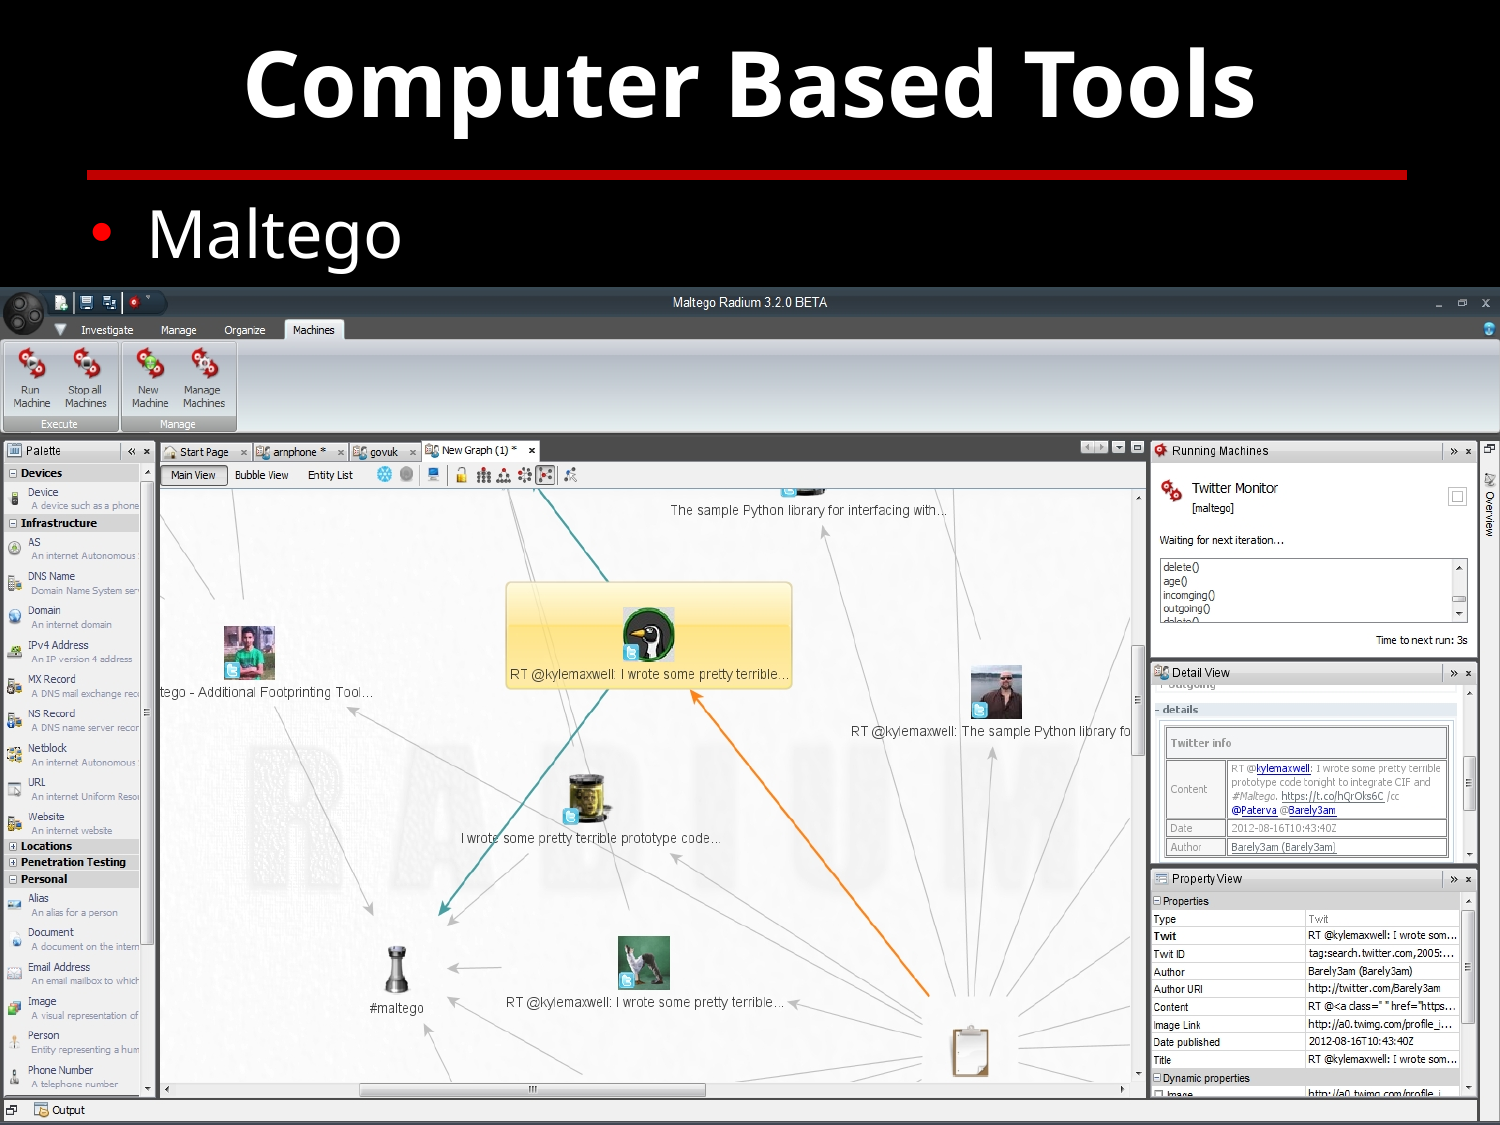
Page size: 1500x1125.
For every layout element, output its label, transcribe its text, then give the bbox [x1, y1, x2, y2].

picture [0, 287, 1500, 1125]
list Maltego [75, 200, 1425, 287]
title Computer Based Tools [75, 0, 1425, 175]
